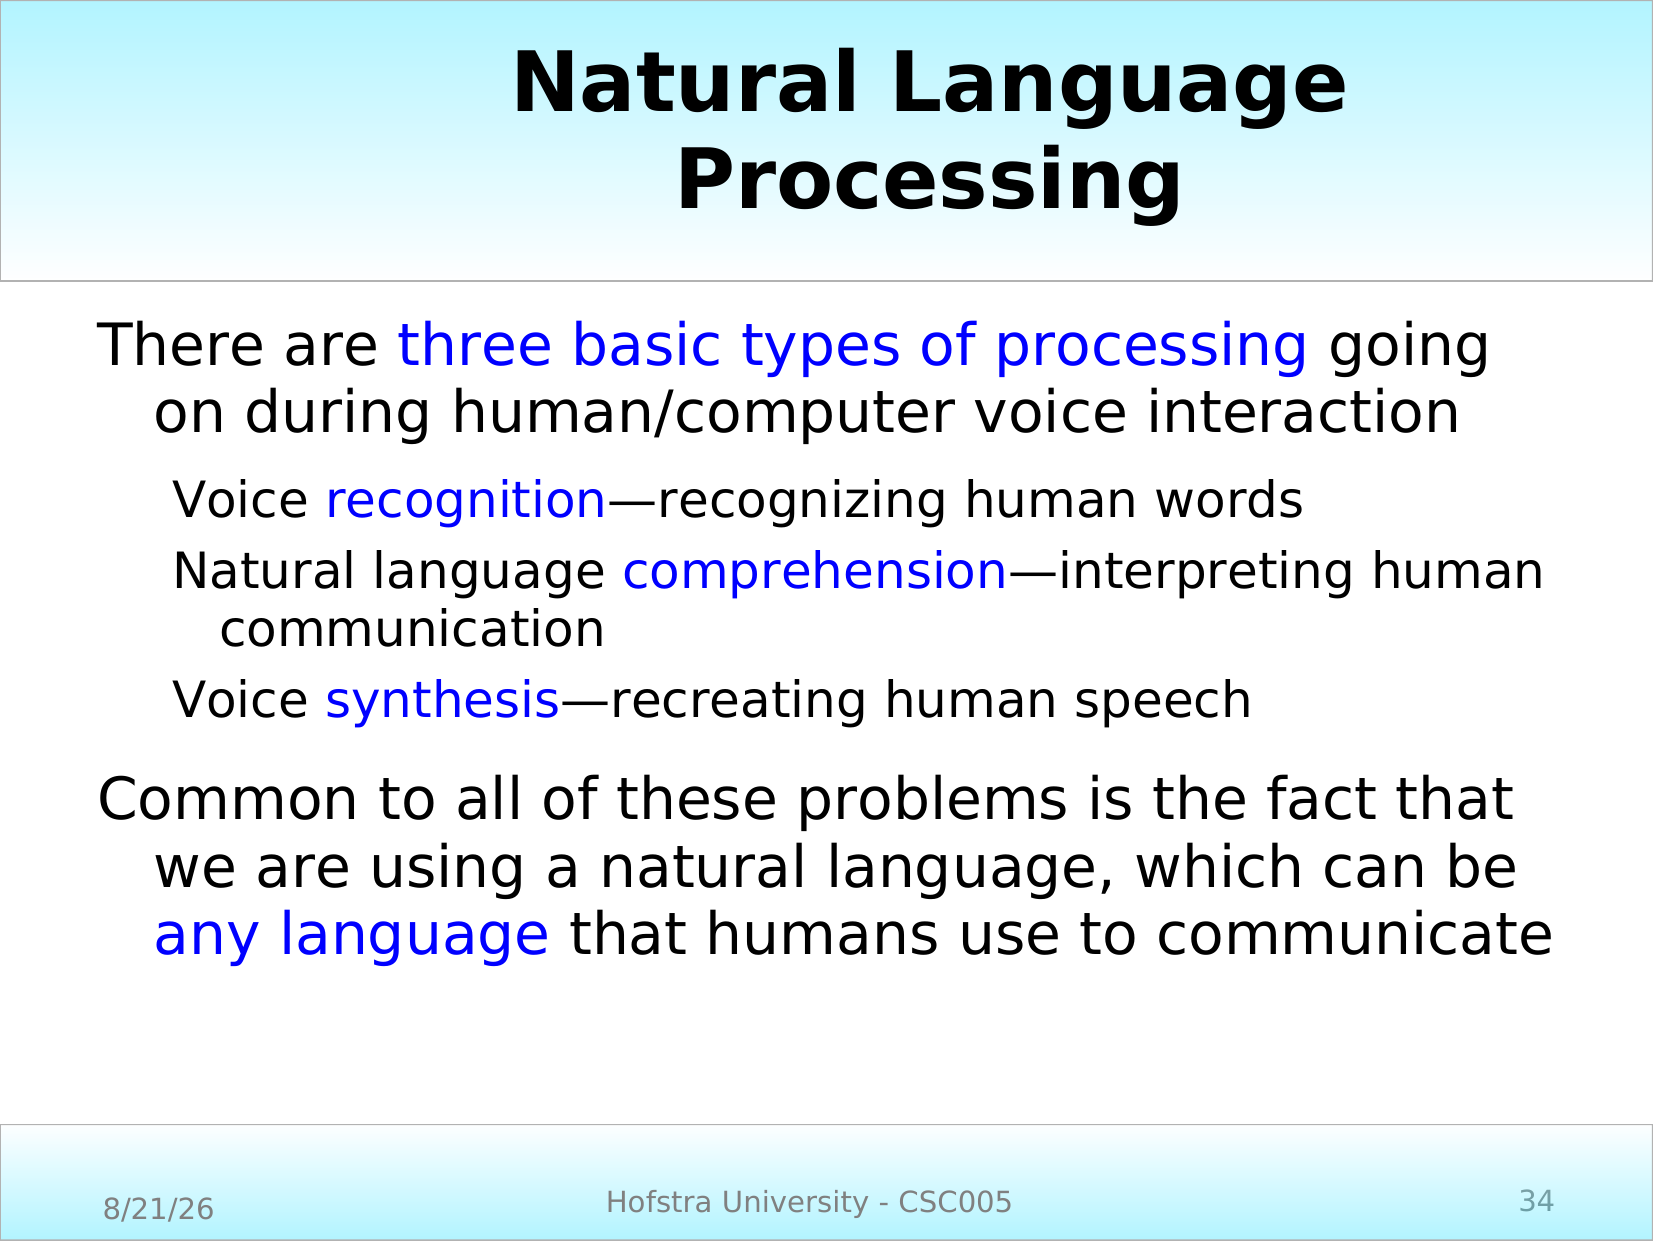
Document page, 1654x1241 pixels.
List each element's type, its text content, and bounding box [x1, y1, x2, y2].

list There are three basic types of processing going on during human/computer voice interaction Voice recognition—recognizing human words Natural language comprehension—interpreting human communication Voice synthesis—recreating human speech Common to all of these problems is the fact that we are using a natural language, which can be any language that humans use to communicate [82, 303, 1571, 1221]
title Natural Language Processing [247, 12, 1612, 250]
